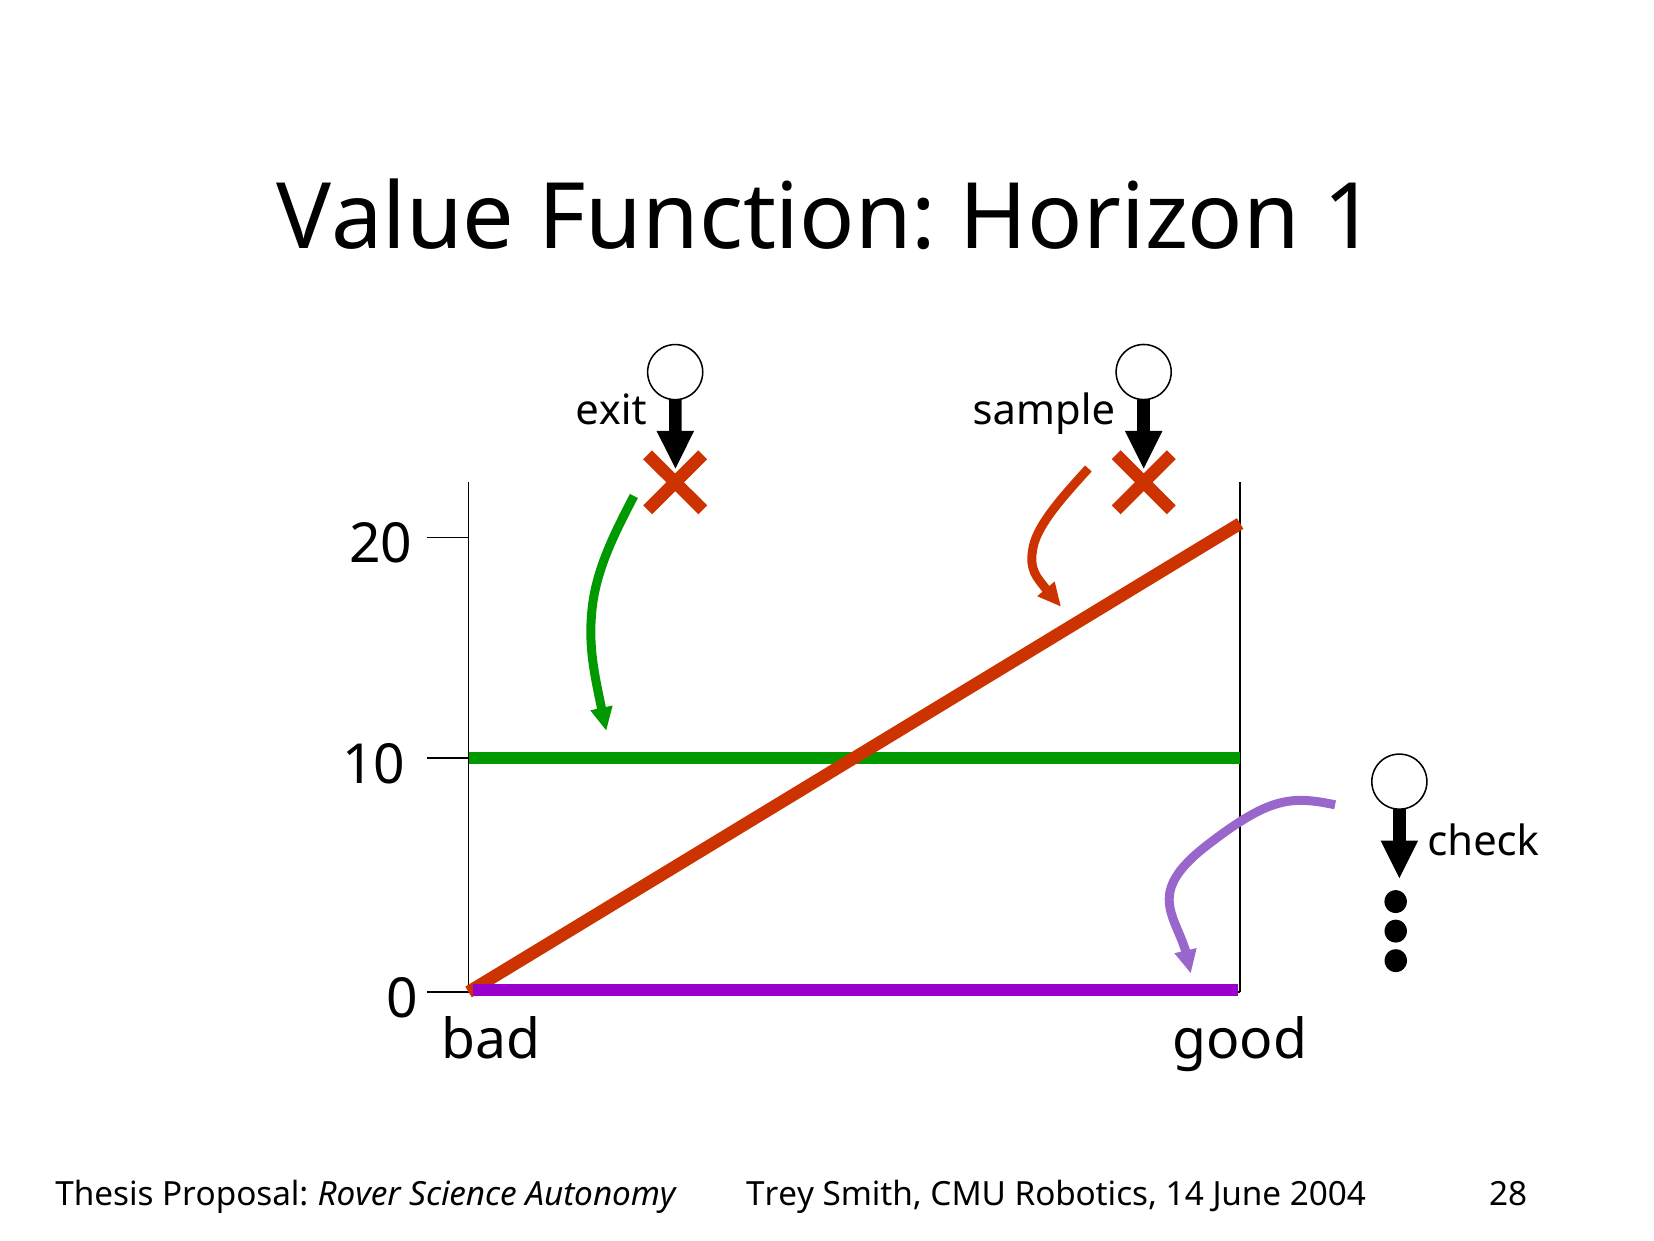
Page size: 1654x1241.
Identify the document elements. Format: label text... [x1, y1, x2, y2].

title Value Function: Horizon 1 [124, 110, 1530, 317]
text_box bad [427, 992, 553, 1077]
text_box [1371, 754, 1427, 803]
text_box [1384, 949, 1408, 973]
text_box exit [537, 372, 662, 446]
text_box 0 [369, 950, 433, 1035]
text_box 10 [316, 716, 421, 801]
text_box 20 [303, 496, 428, 581]
text_box sample [923, 372, 1130, 446]
text_box [1384, 919, 1407, 943]
text_box check [1346, 803, 1554, 936]
text_box [1116, 344, 1172, 400]
text_box good [1157, 992, 1368, 1077]
text_box [1384, 890, 1407, 914]
text_box [647, 344, 703, 400]
